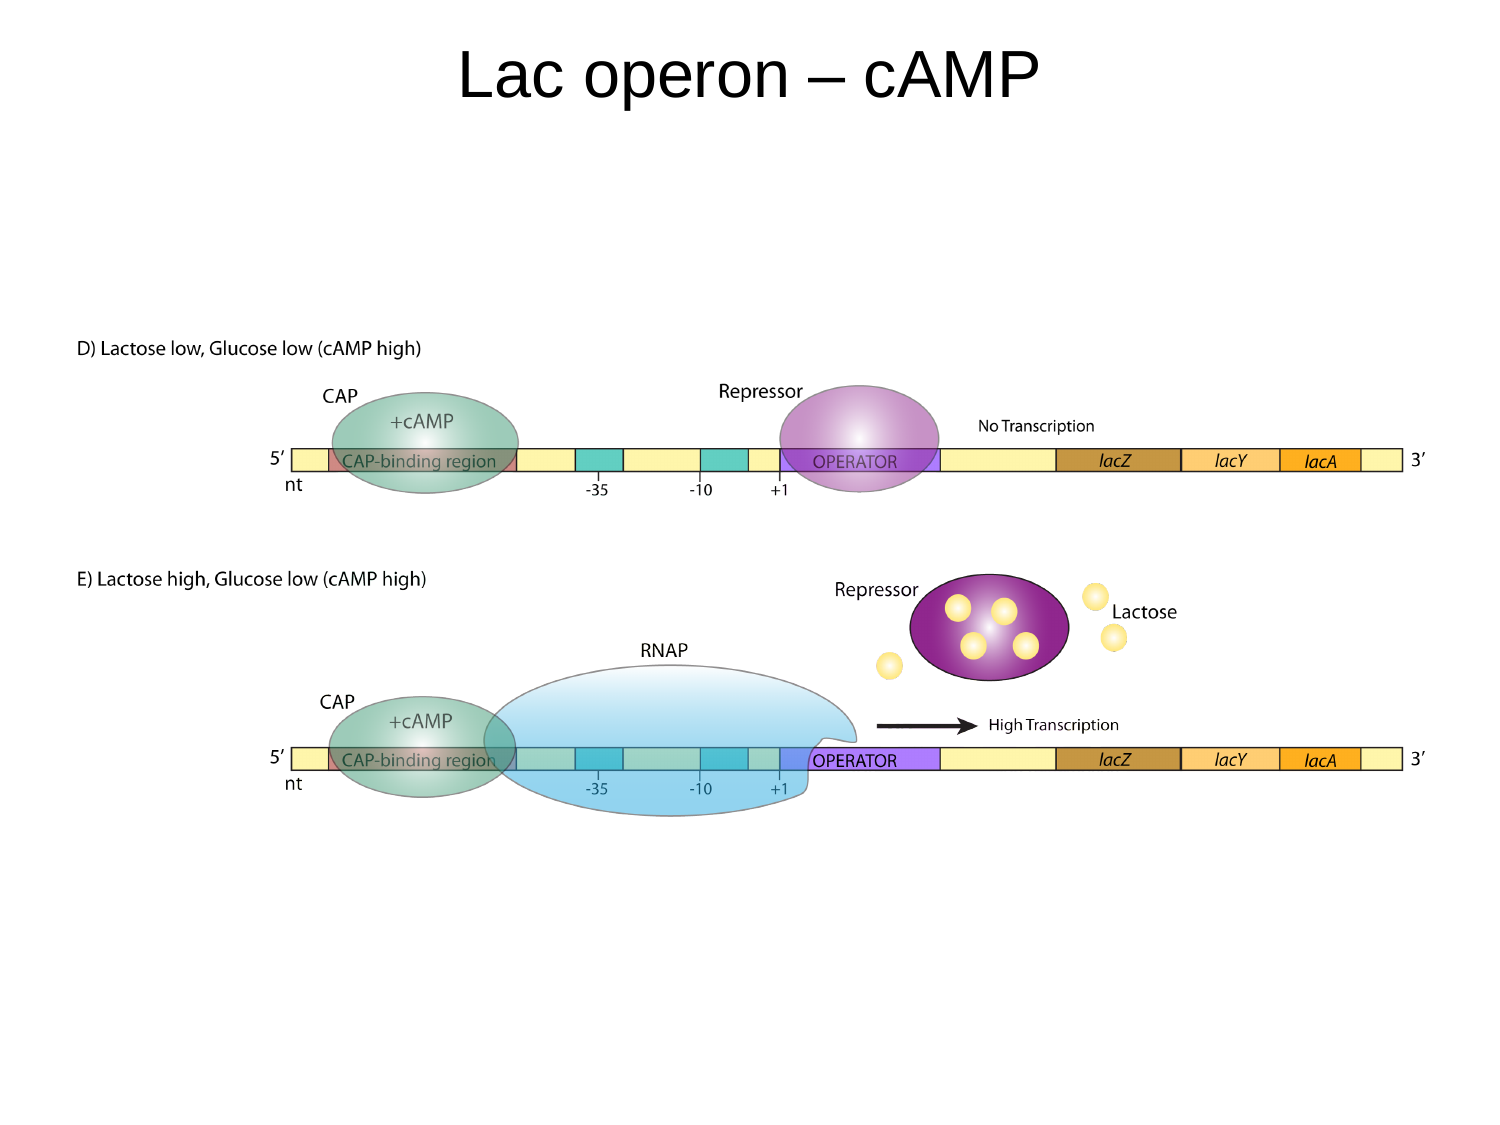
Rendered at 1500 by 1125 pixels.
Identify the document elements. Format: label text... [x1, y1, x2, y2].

picture [75, 337, 1426, 818]
title Lac operon – cAMP [75, 23, 1426, 119]
